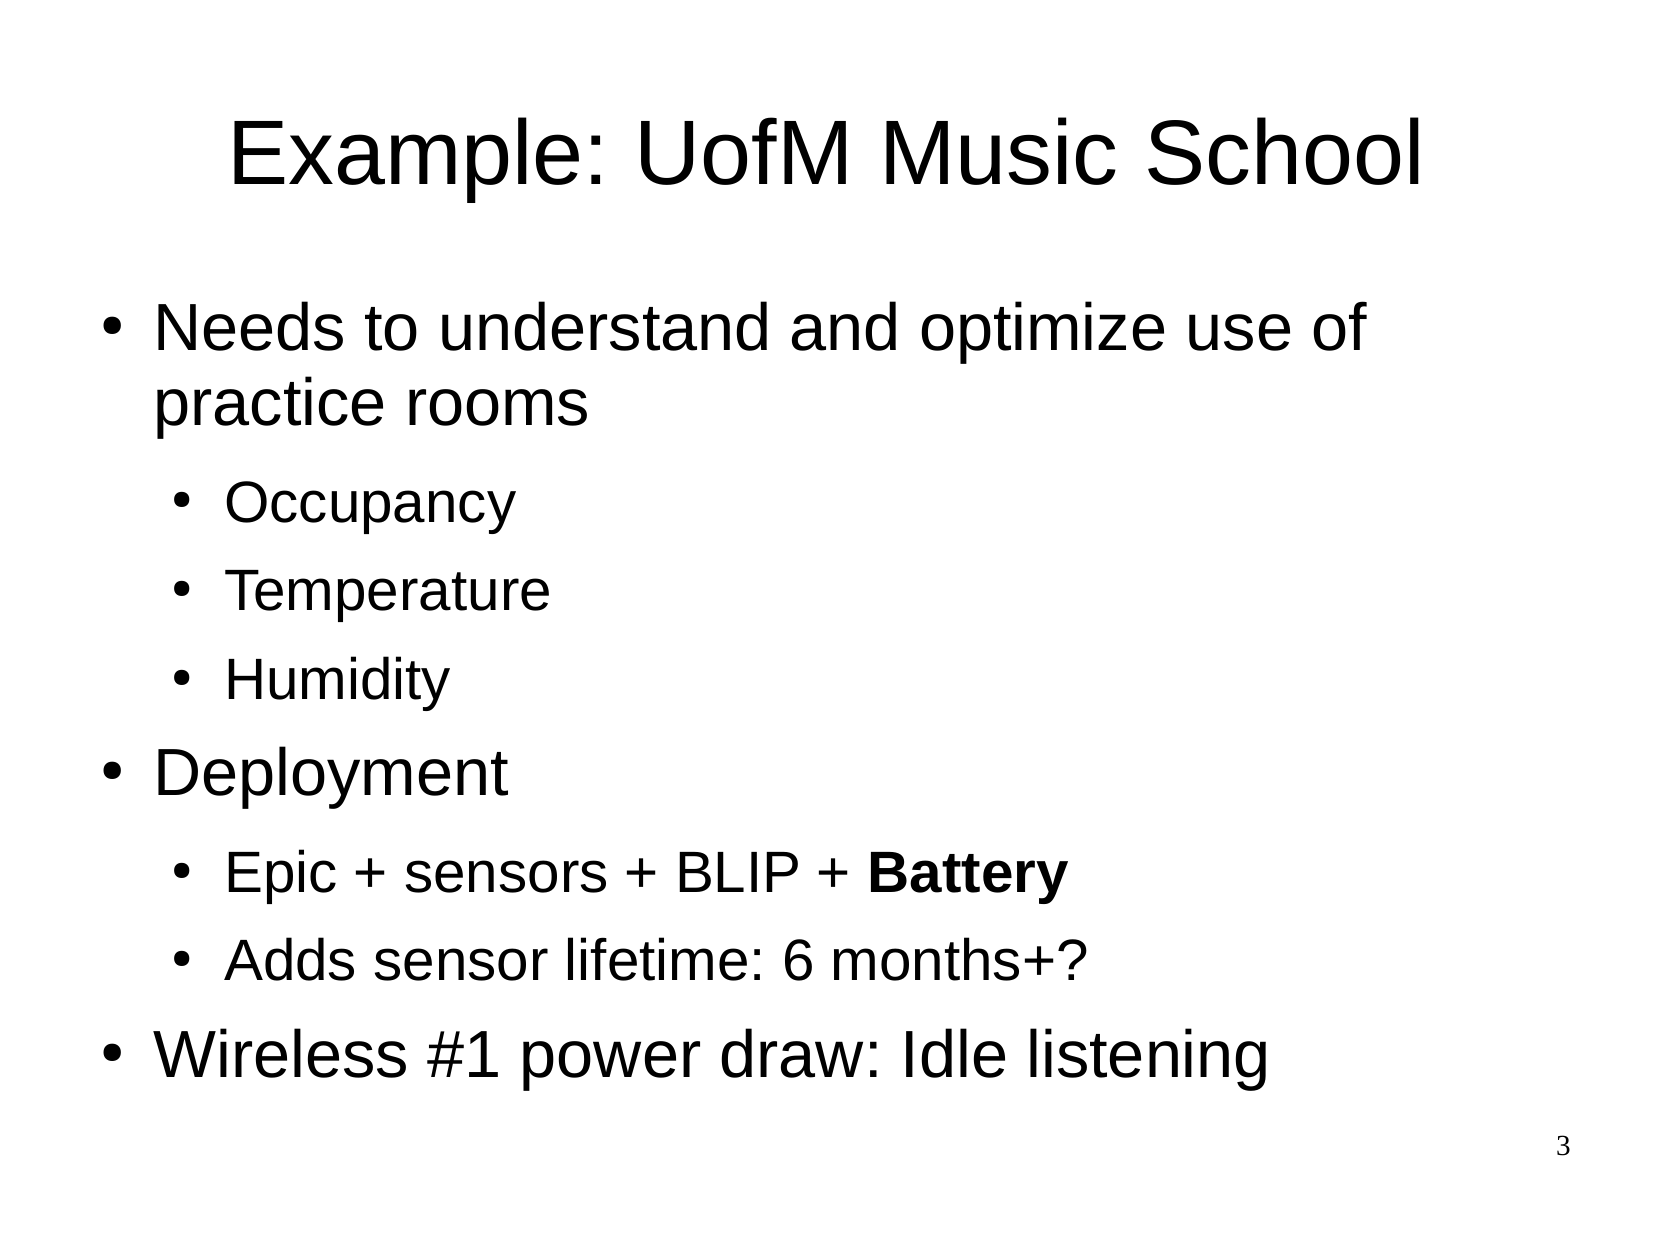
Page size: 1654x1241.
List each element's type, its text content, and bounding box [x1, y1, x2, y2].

title Example: UofM Music School [82, 56, 1571, 250]
list Needs to understand and optimize use of practice rooms Occupancy Temperature Humidity Deployment Epic + sensors + BLIP + Battery Adds sensor lifetime: 6 months+? Wireless #1 power draw: Idle listening [82, 290, 1571, 1109]
